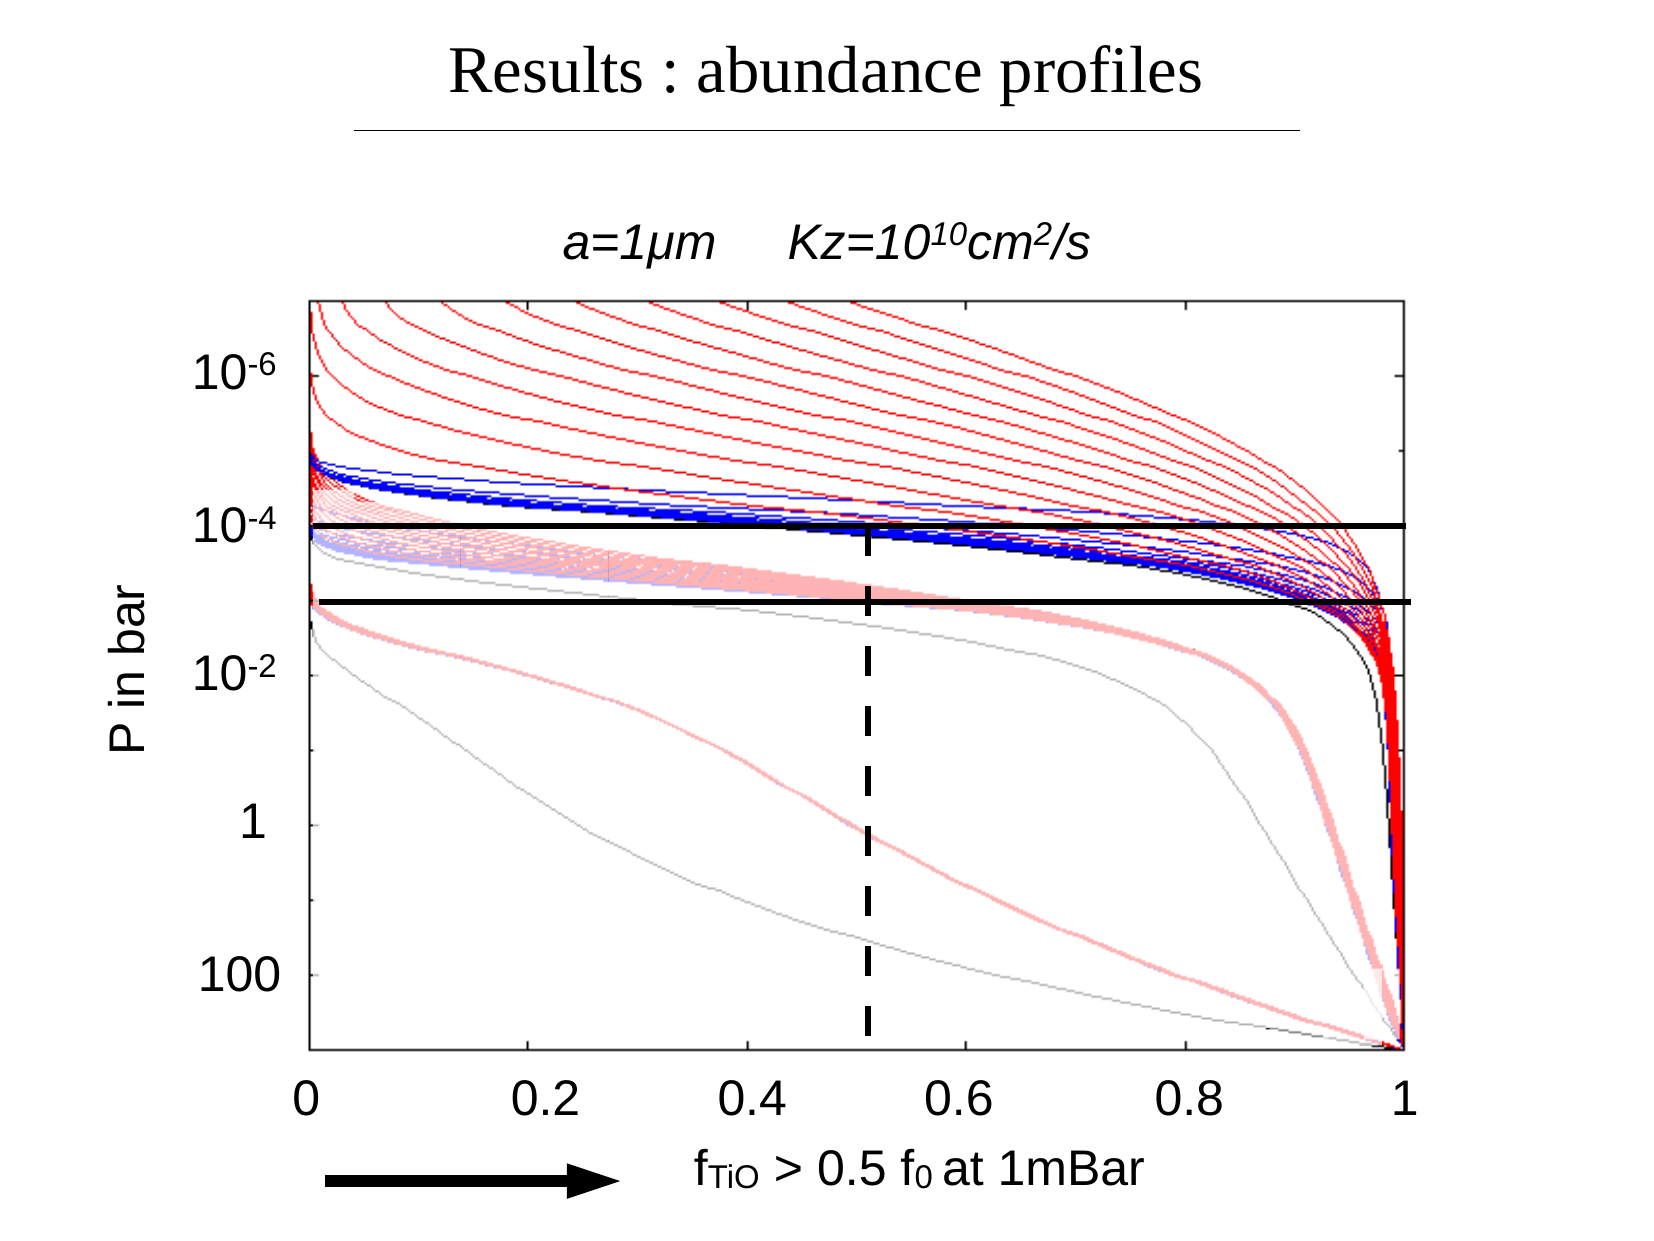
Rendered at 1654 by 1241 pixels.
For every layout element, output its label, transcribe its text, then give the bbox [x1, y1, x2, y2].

text_box a=1μm Kz=1010cm2/s [413, 206, 1241, 279]
text_box P in bar [91, 519, 163, 771]
picture [118, 206, 1447, 1152]
text_box [312, 490, 609, 523]
text_box 1 [224, 785, 302, 857]
text_box 0.6 [909, 1063, 1034, 1132]
text_box 1 [1375, 1063, 1501, 1134]
text_box 10-4 [177, 490, 296, 563]
text_box 0 [277, 1063, 355, 1134]
text_box 0.2 [496, 1063, 621, 1134]
text_box 0.8 [1139, 1063, 1264, 1134]
text_box 100 [183, 939, 302, 1011]
text_box 0.4 [702, 1063, 827, 1132]
text_box fTiO > 0.5 f0 at 1mBar [679, 1132, 1182, 1217]
text_box 10-6 [177, 336, 296, 409]
text_box Results : abundance profiles [0, 25, 1654, 115]
text_box 10-2 [177, 637, 296, 711]
text_box [312, 524, 1400, 1046]
